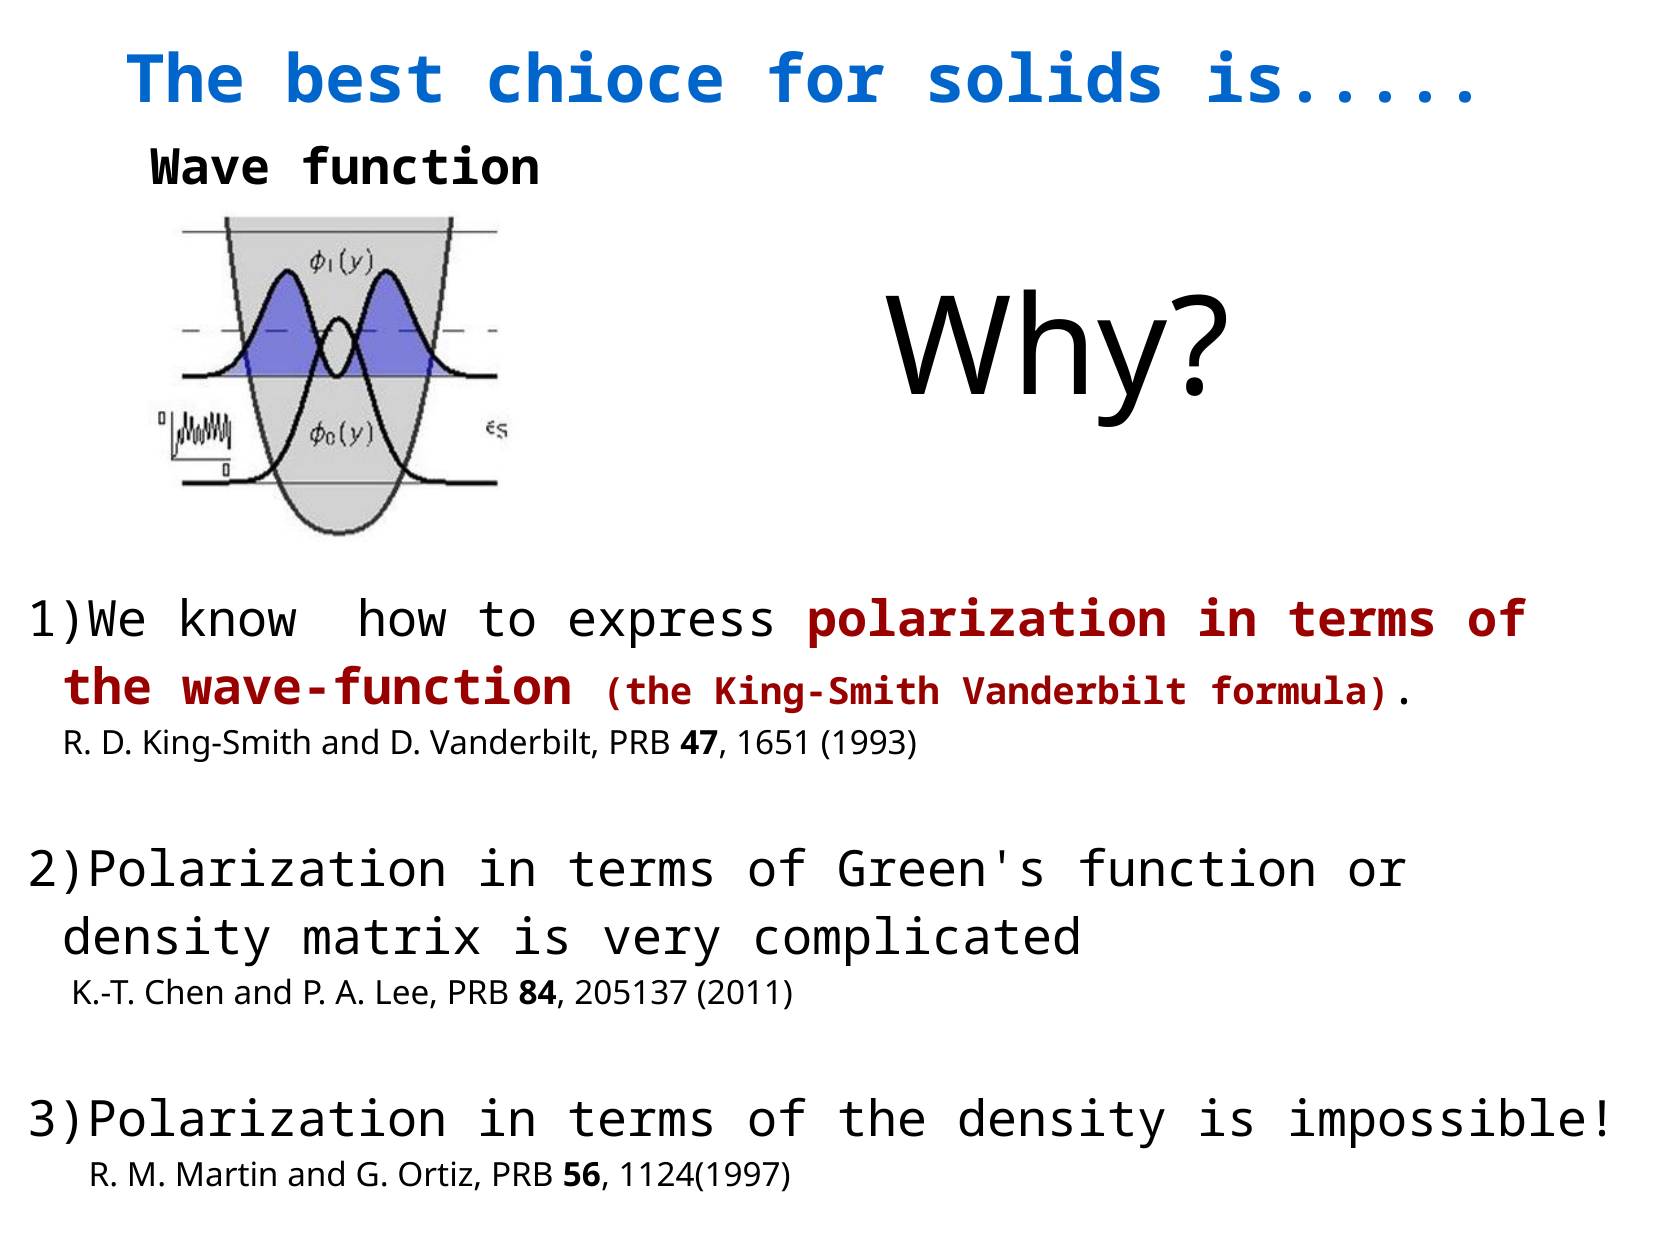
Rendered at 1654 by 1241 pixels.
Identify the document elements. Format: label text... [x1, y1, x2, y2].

text_box We know how to express polarization in terms of the wave-function (the King-Smith Vanderbilt formula). R. D. King-Smith and D. Vanderbilt, PRB 47, 1651 (1993) Polarization in terms of Green's function or density matrix is very complicated K.-T. Chen and P. A. Lee, PRB 84, 205137 (2011) Polarization in terms of the density is impossible! R. M. Martin and G. Ortiz, PRB 56, 1124(1997) [12, 575, 1636, 1183]
text_box Wave function [135, 123, 556, 197]
text_box Why? [870, 240, 1278, 416]
title The best chioce for solids is..... [90, 30, 1621, 124]
picture [148, 200, 524, 554]
